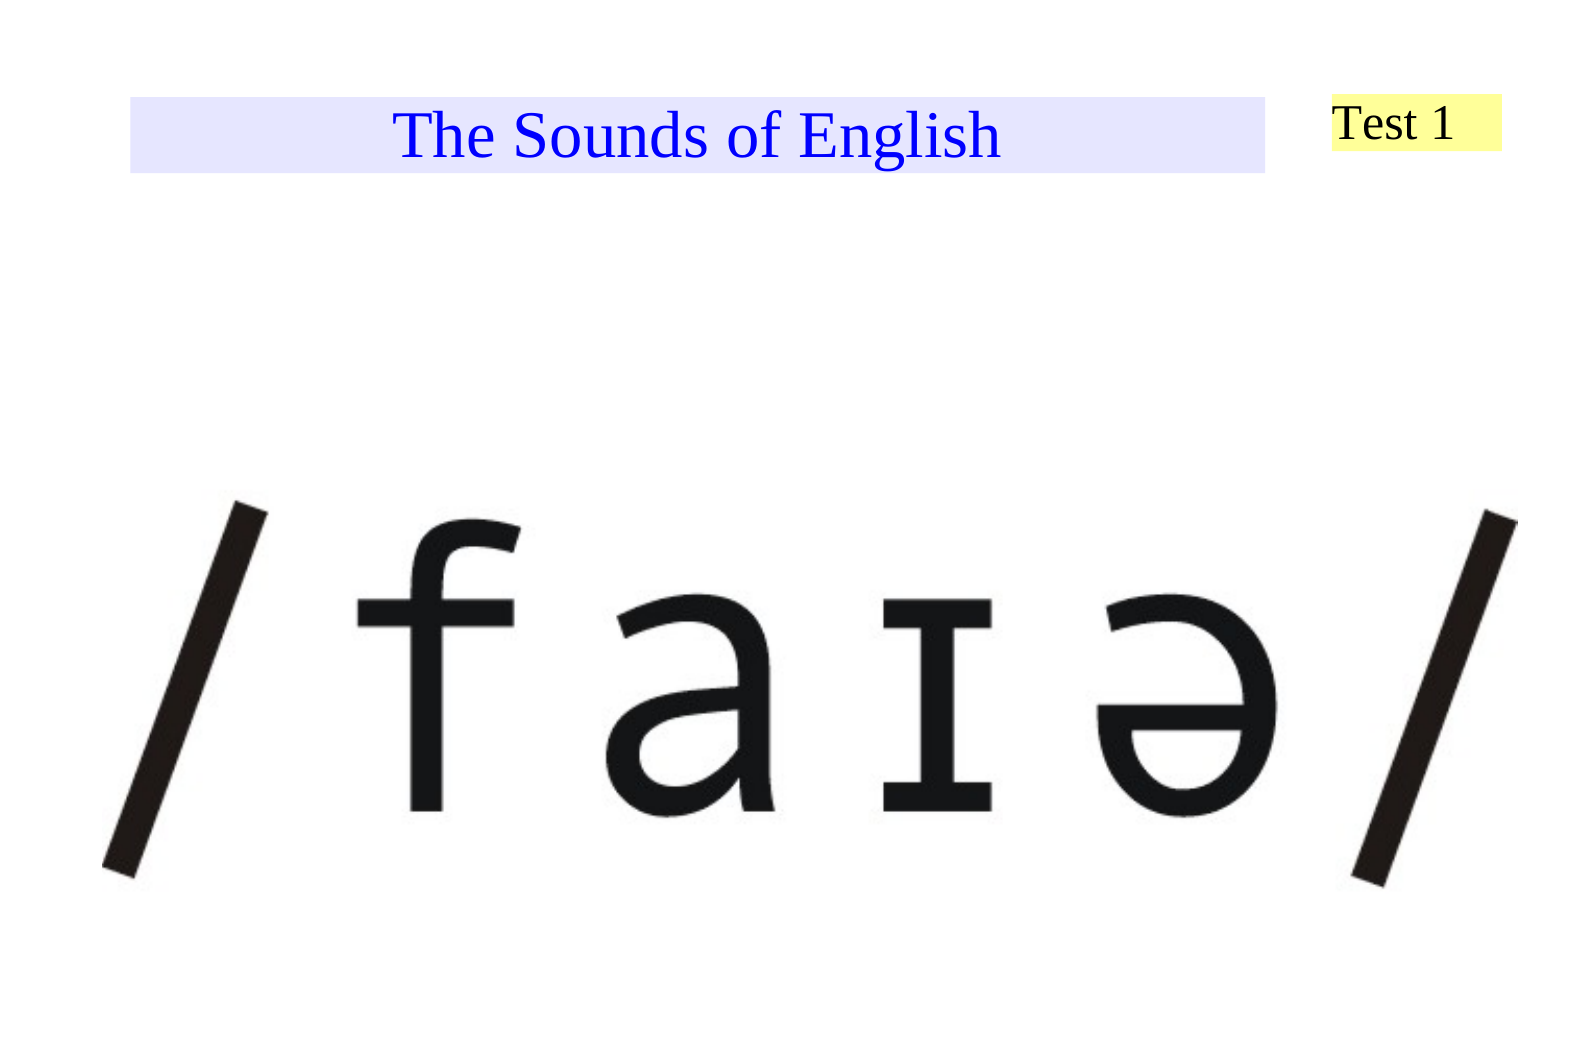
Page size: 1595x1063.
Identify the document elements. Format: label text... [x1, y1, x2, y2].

picture [102, 424, 1518, 1031]
text_box The Sounds of English [130, 97, 1266, 174]
text_box Test 1 [1331, 94, 1502, 152]
